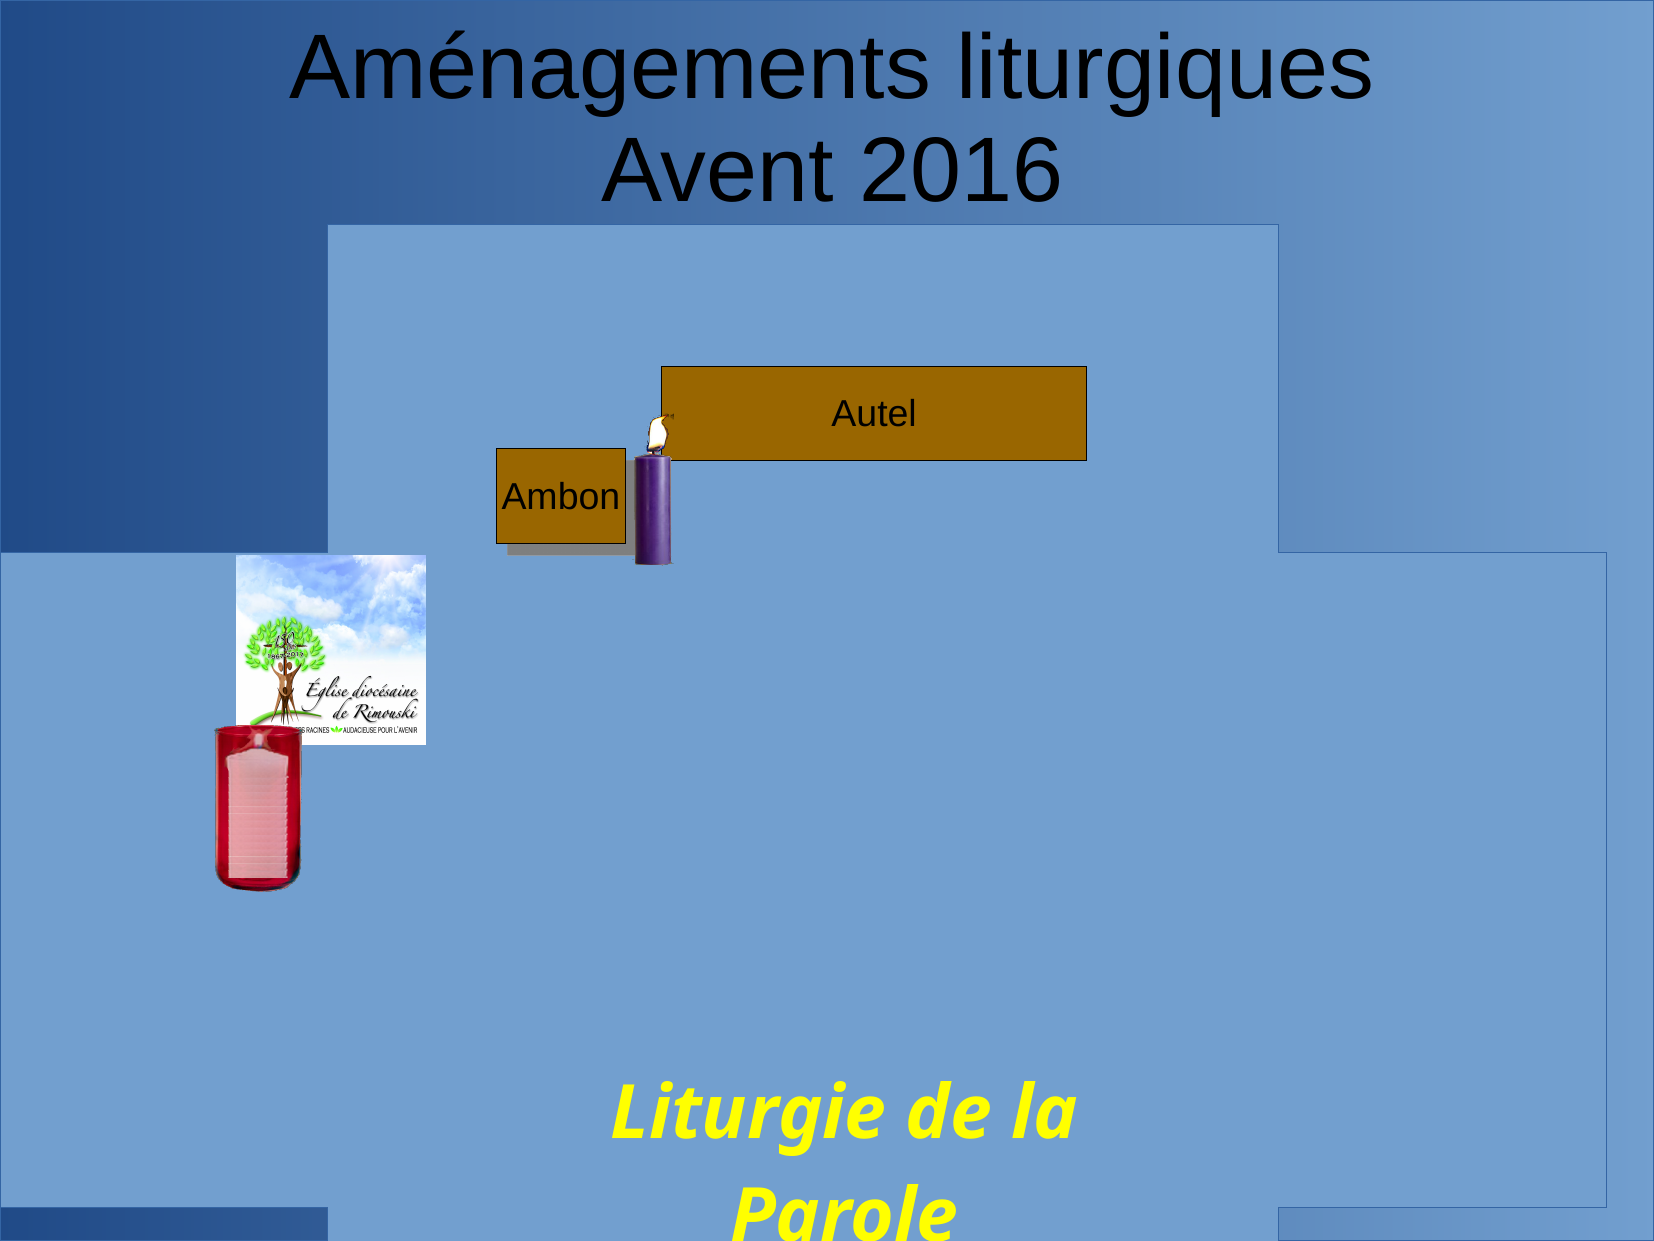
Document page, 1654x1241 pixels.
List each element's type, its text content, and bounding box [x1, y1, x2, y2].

picture [632, 412, 674, 567]
text_box Autel [661, 366, 1087, 461]
title Aménagements liturgiques Avent 2016 [181, 11, 1484, 225]
text_box [0, 225, 1607, 1241]
text_box Ambon [496, 448, 626, 544]
text_box Liturgie de la Parole Semaine 1 – 27 nov. [472, 1051, 1217, 1241]
picture [212, 555, 426, 893]
